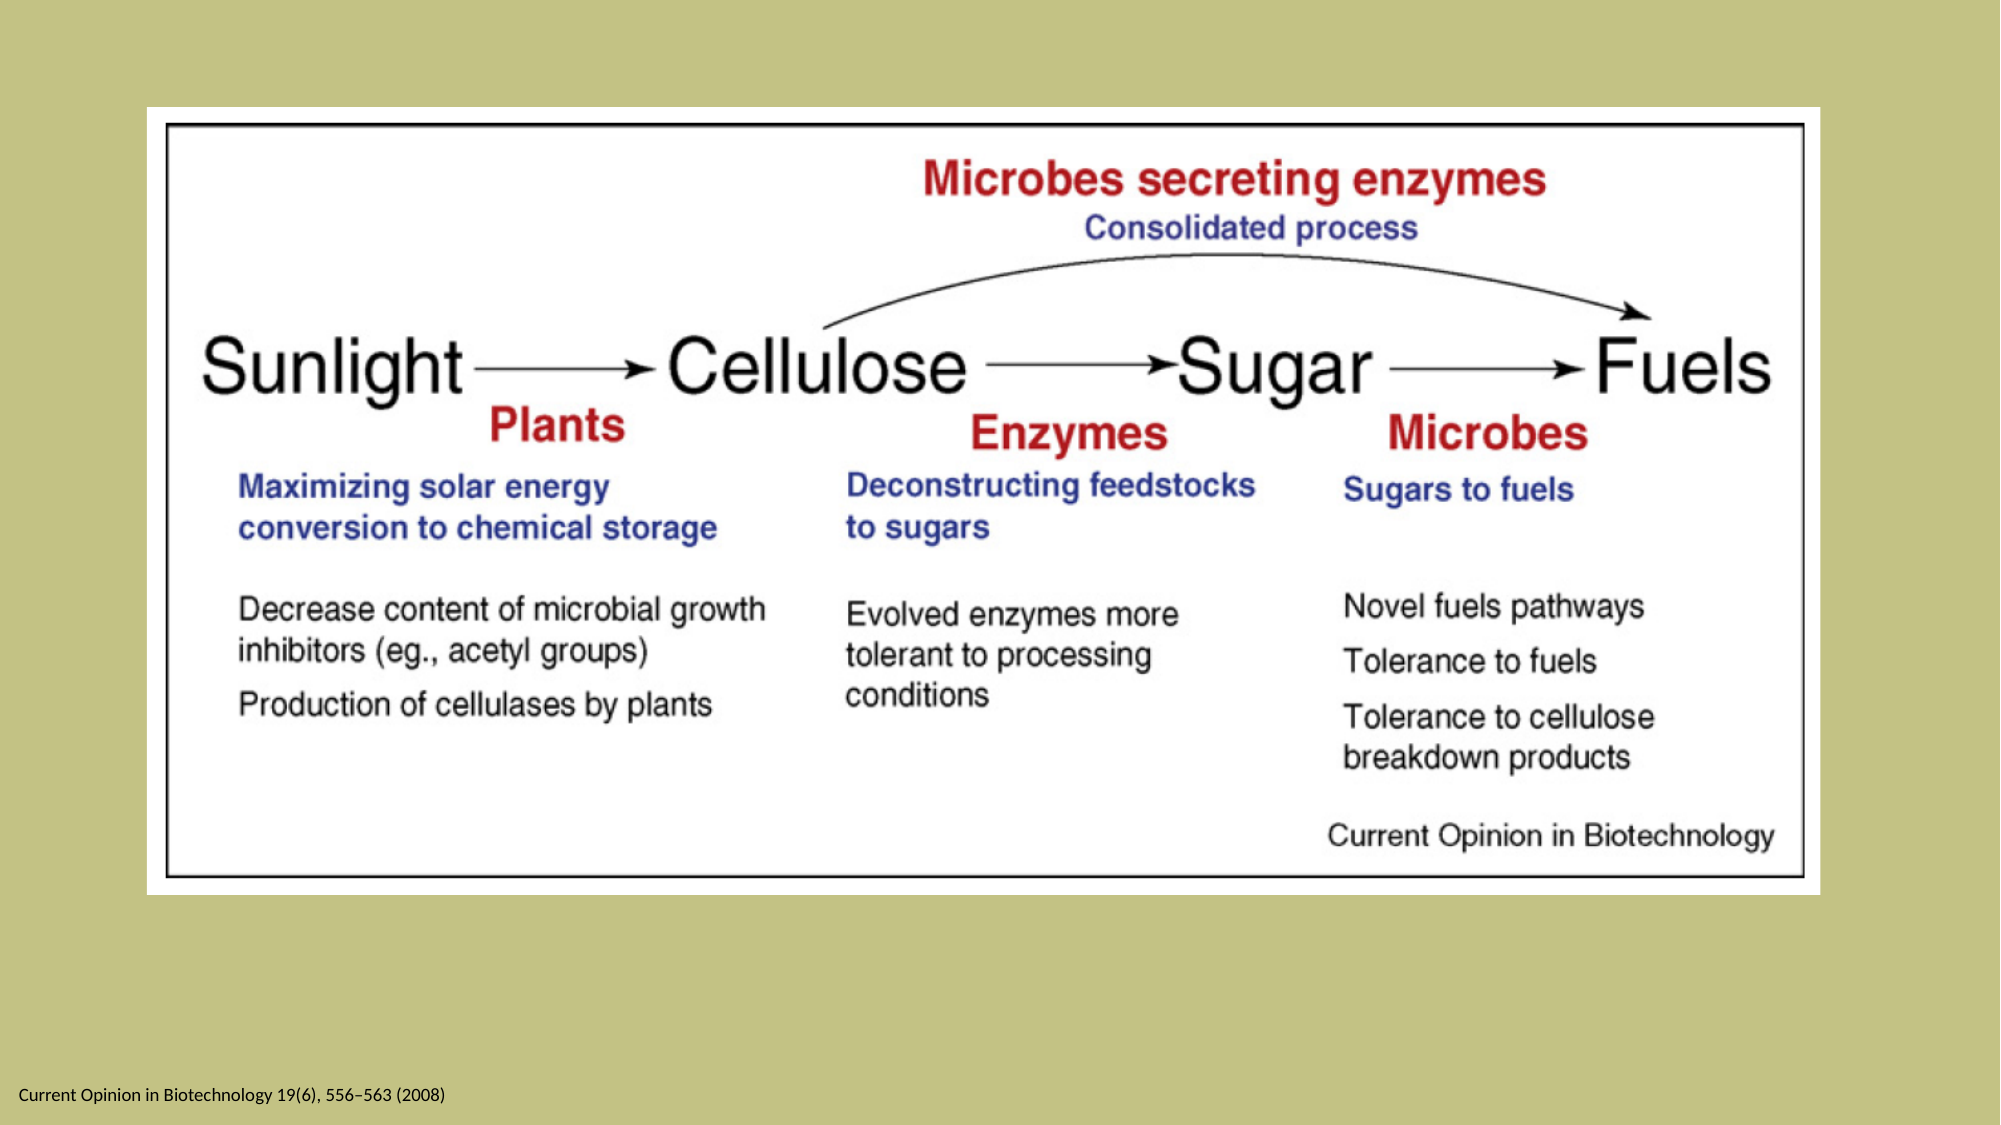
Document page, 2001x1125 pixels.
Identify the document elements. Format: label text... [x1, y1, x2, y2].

picture [146, 107, 1821, 895]
text_box Current Opinion in Biotechnology 19(6), 556–563 (2008) [0, 1075, 1000, 1113]
